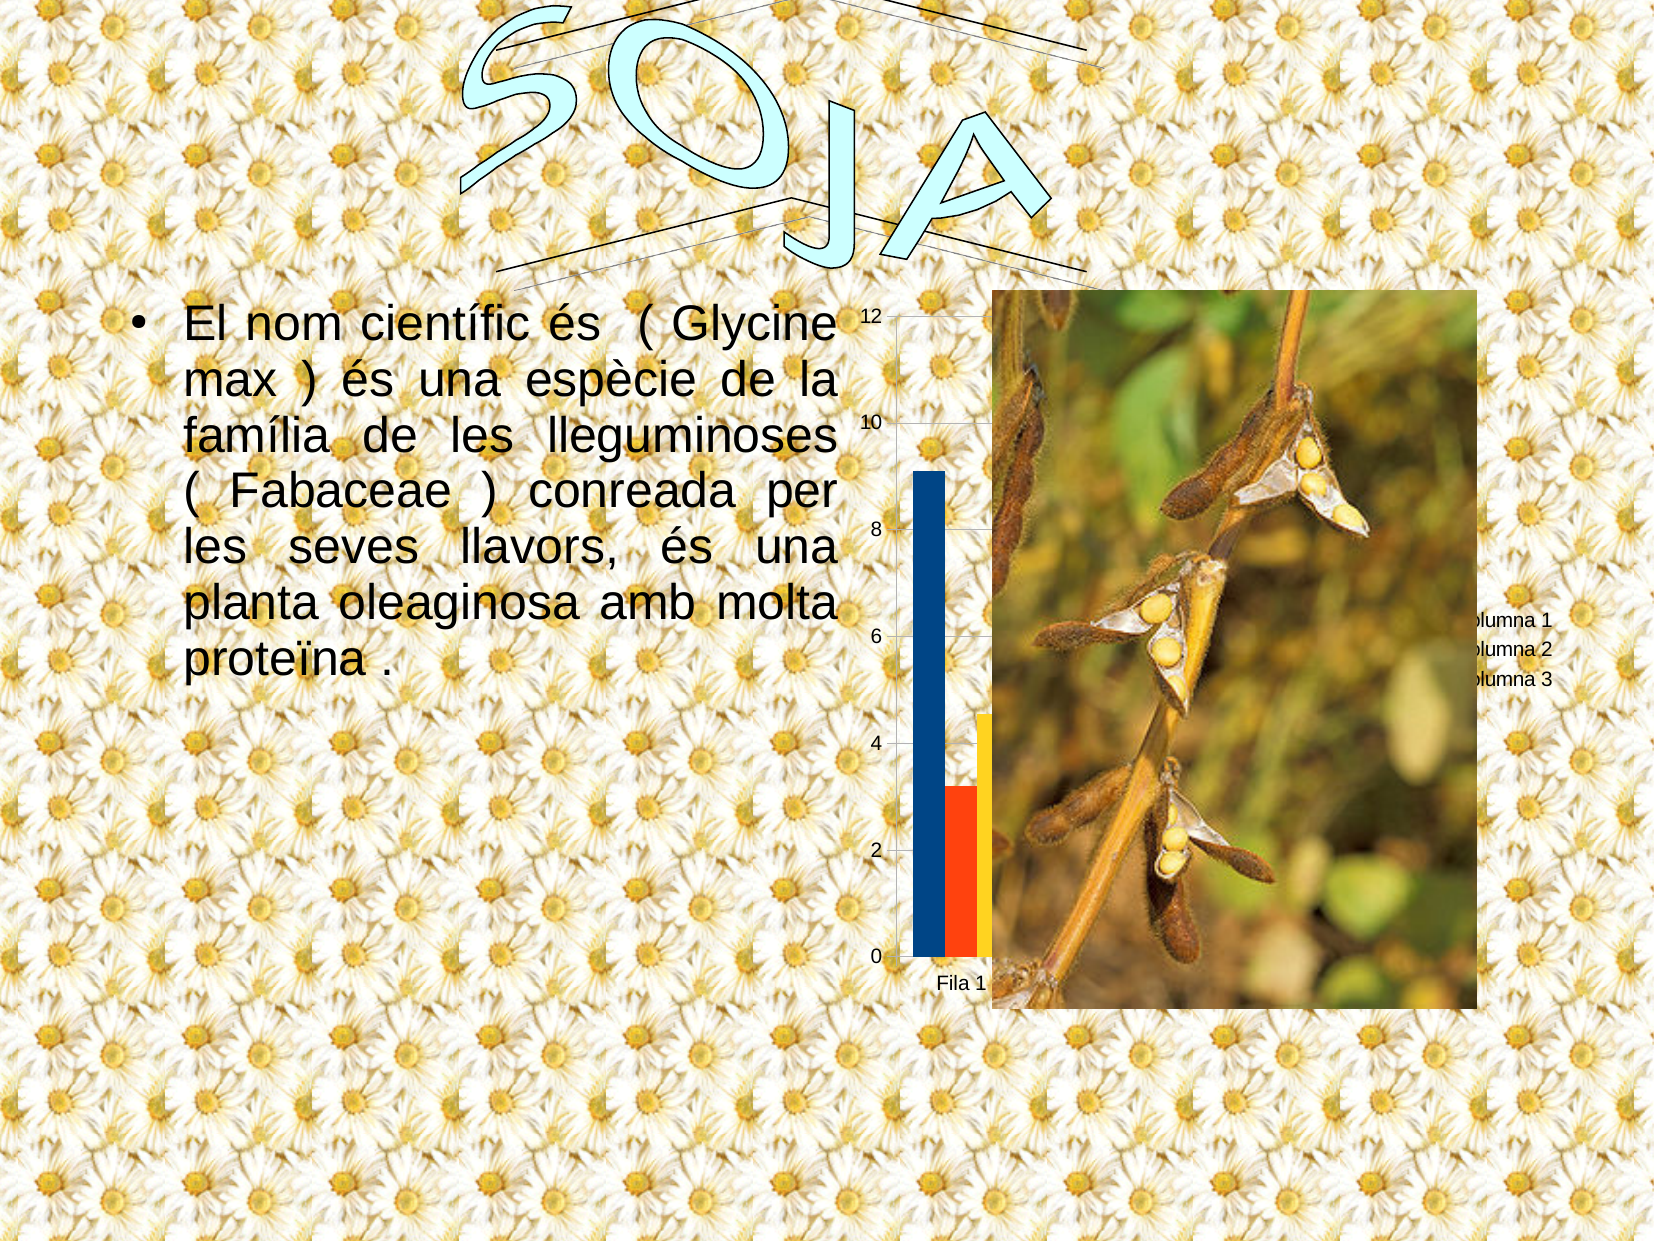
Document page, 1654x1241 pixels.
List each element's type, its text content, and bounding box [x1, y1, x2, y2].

text_box SOJA [460, 5, 577, 194]
list El nom científic és ( Glycine max ) és una espècie de la família de les lleguminoses ( Fabaceae ) conreada per les seves llavors, és una planta oleaginosa amb molta proteïna . [112, 295, 839, 1015]
text_box SOJA [880, 112, 1052, 260]
chart [845, 290, 1572, 1010]
picture [0, 0, 1654, 1241]
text_box SOJA [608, 19, 789, 189]
text_box SOJA [784, 100, 855, 269]
